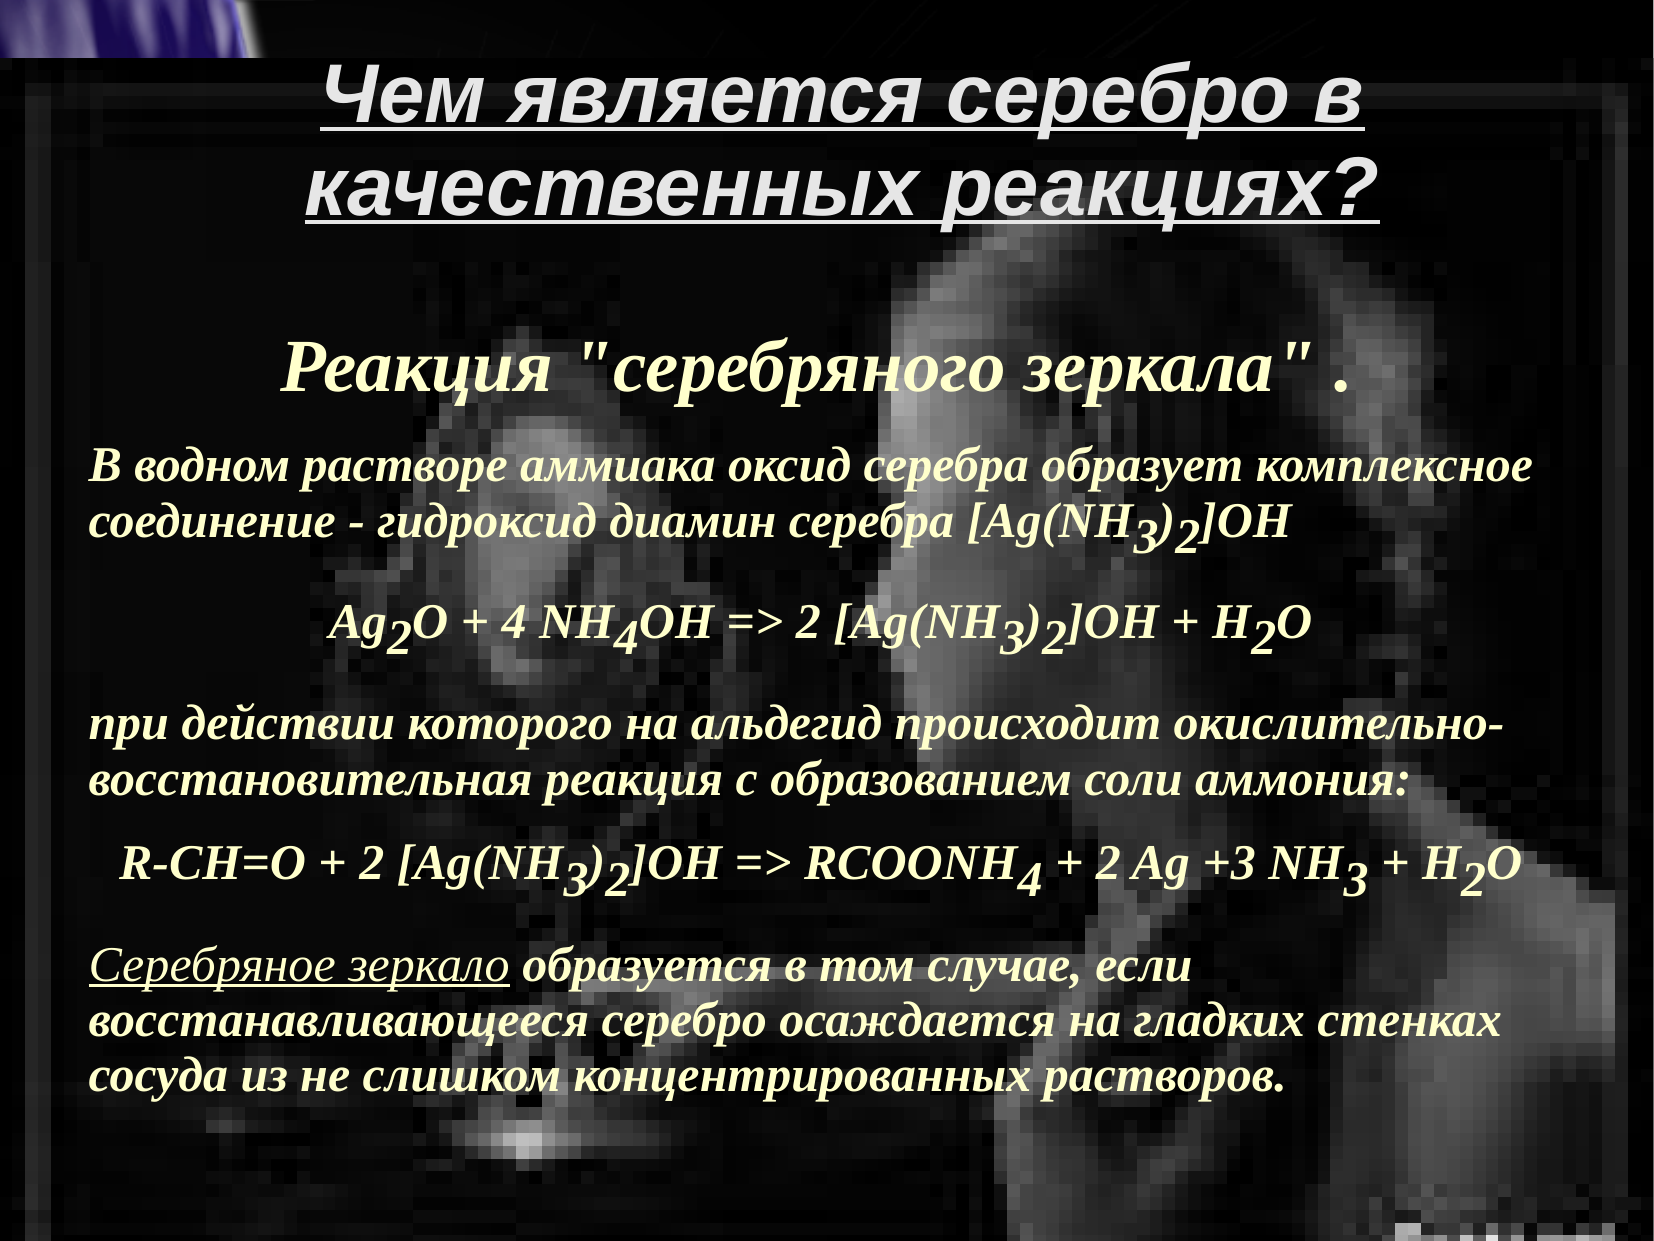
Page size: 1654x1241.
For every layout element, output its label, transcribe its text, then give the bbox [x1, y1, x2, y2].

title Чем является серебро в качественных реакциях? [266, 43, 1418, 237]
picture [0, 0, 1654, 1241]
list Реакция "серебряного зеркала" . В водном растворе аммиака оксид серебра образует комплексное соединение - гидроксид диамин серебра [Ag(NH3)2]OH Ag2O + 4 NH4OH => 2 [Ag(NH3)2]OH + Н2O при действии которого на альдегид происходит окислительно-восстановительная реакция с образованием соли аммония: R-CH=O + 2 [Ag(NH3)2]OH => RCOONH4 + 2 Ag +3 NH3 + H2O Серебряное зеркало образуется в том случае, если восстанавливающееся серебро осаждается на гладких стенках сосуда из не слишком концентрированных растворов. [88, 324, 1565, 1182]
